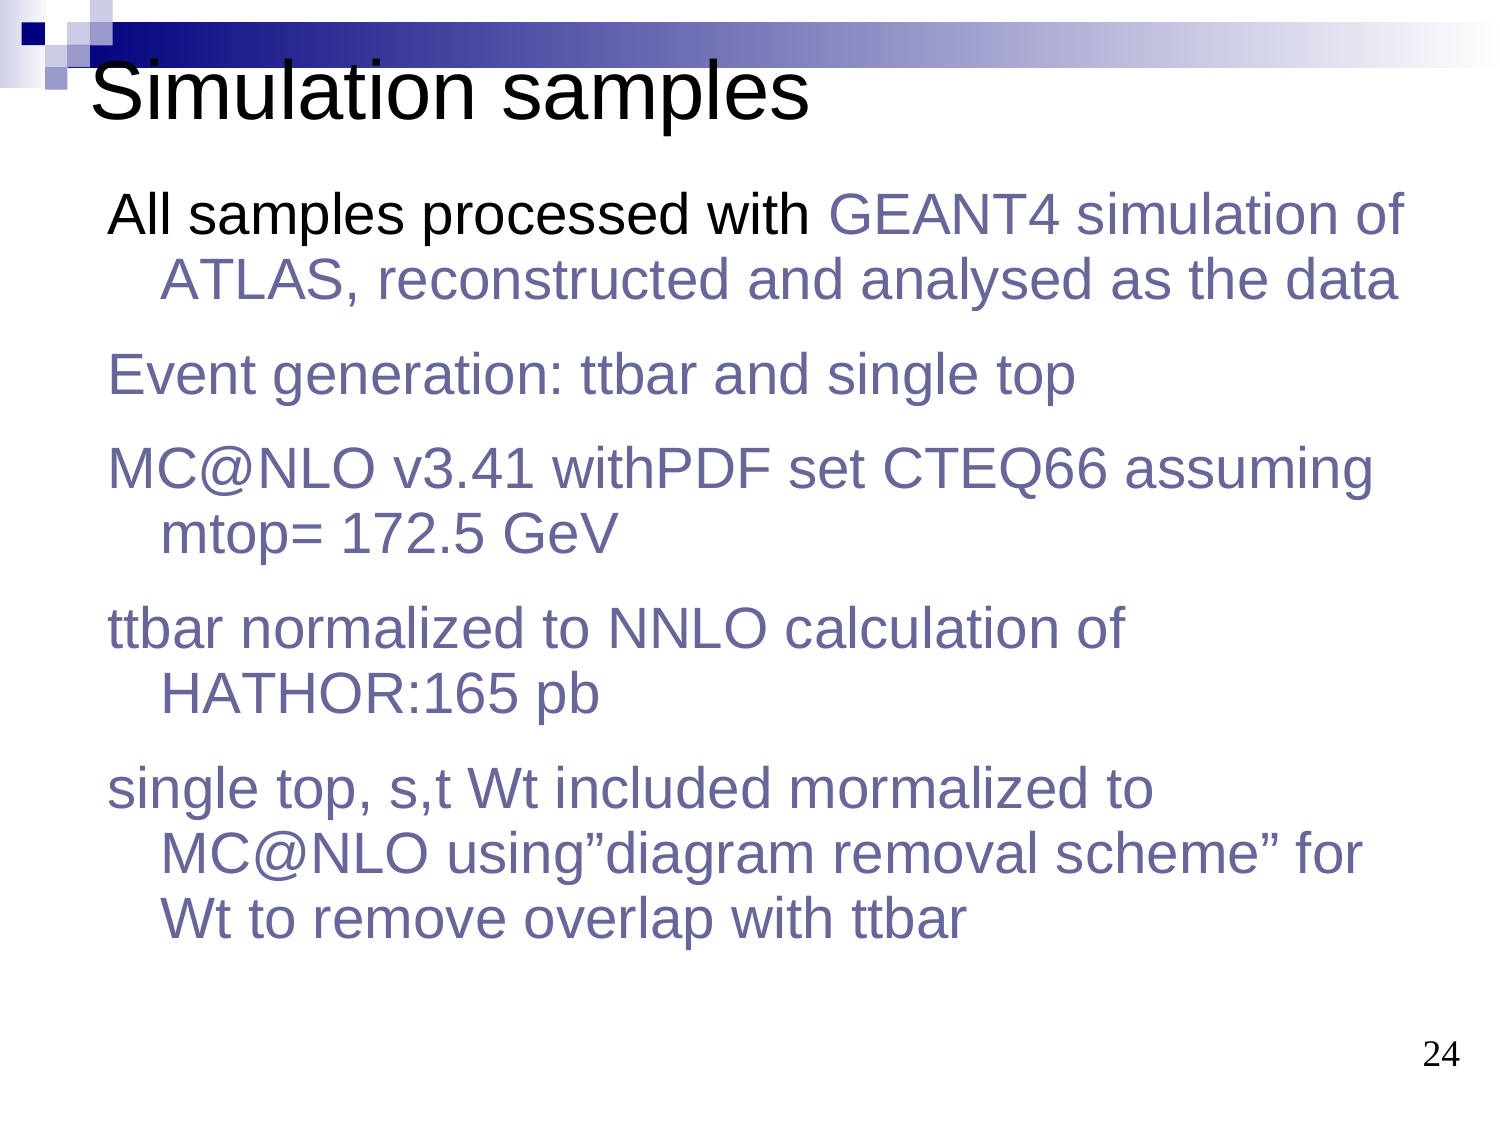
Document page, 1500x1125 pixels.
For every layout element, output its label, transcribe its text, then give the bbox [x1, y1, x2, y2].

text_box <number> [1124, 1025, 1476, 1101]
text_box All samples processed with GEANT4 simulation of ATLAS, reconstructed and analysed as the data Event generation: ttbar and single top MC@NLO v3.41 withPDF set CTEQ66 assuming mtop= 172.5 GeV ttbar normalized to NNLO calculation of HATHOR:165 pb single top, s,t Wt included mormalized to MC@NLO using”diagram removal scheme” for Wt to remove overlap with ttbar [75, 174, 1426, 1001]
title Simulation samples [75, 37, 1426, 174]
